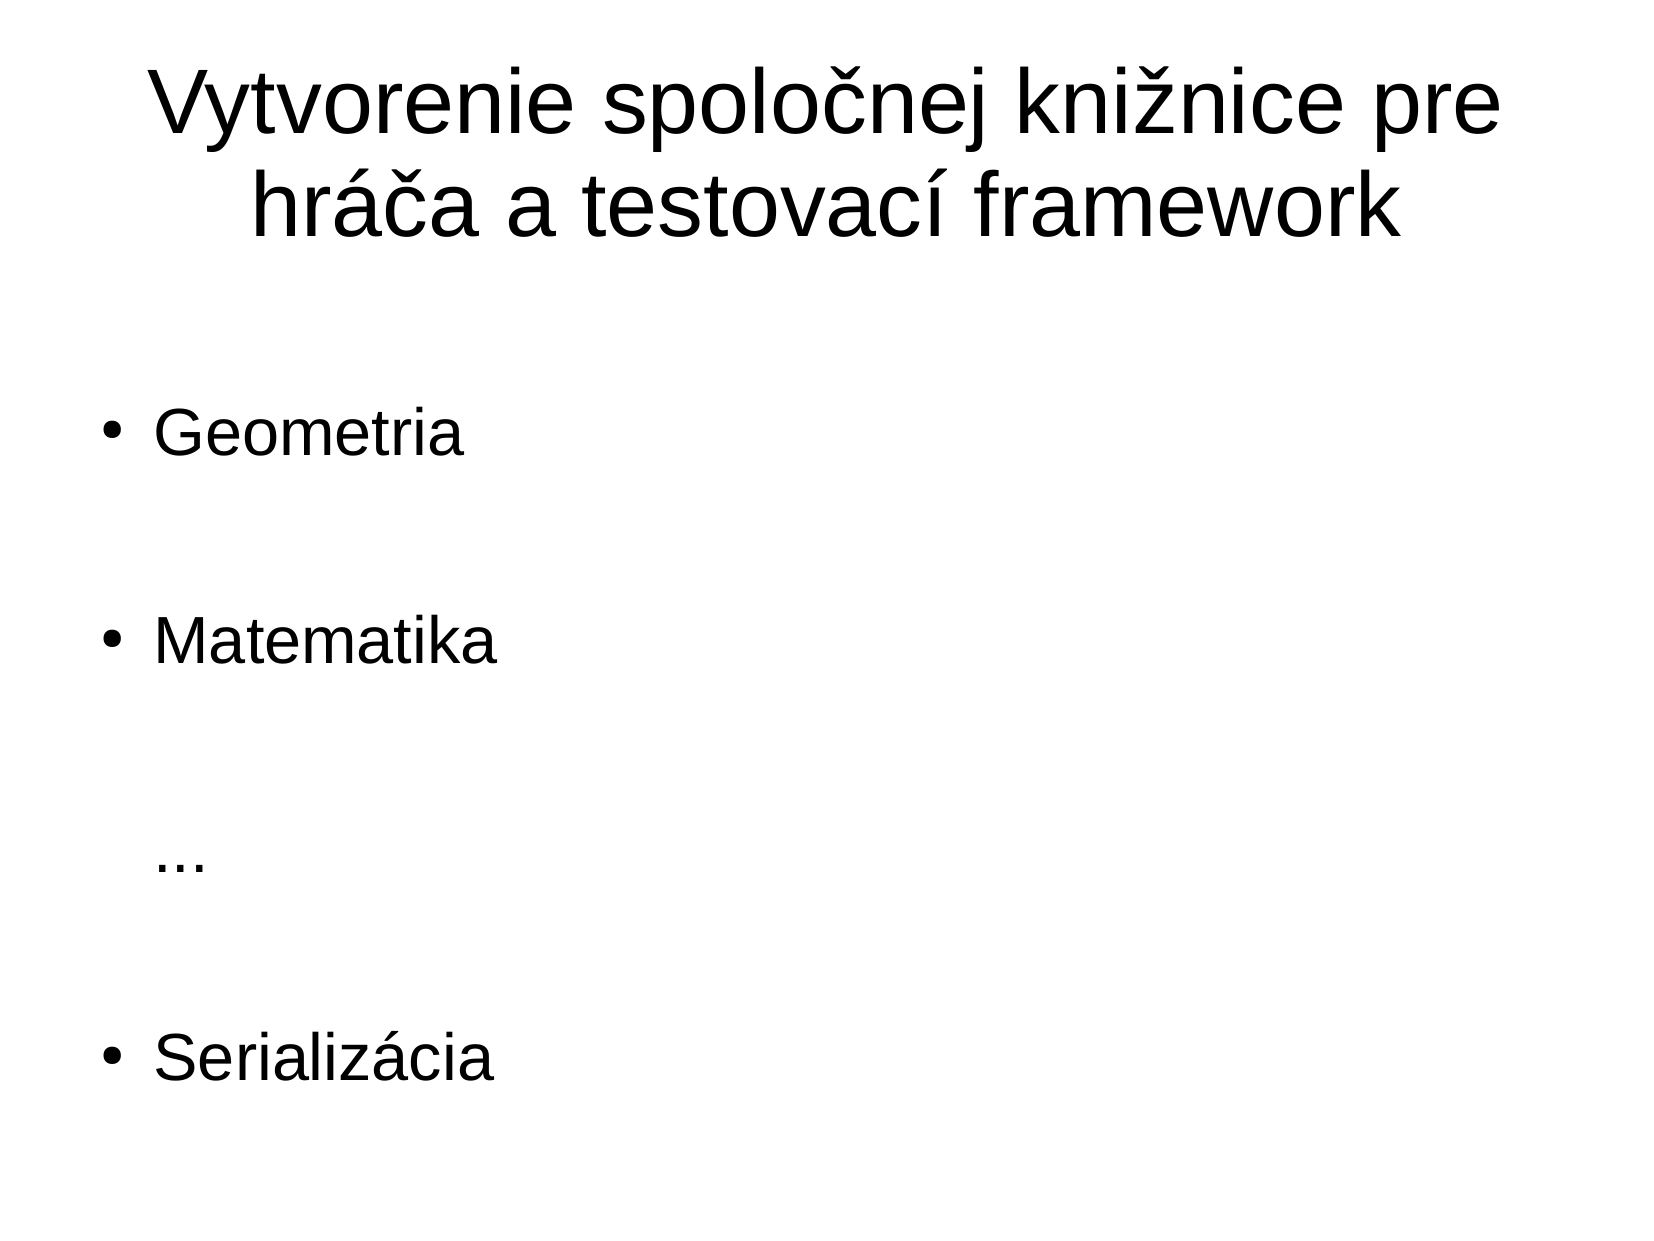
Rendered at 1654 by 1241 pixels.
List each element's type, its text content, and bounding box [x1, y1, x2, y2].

title Vytvorenie spoločnej knižnice pre hráča a testovací framework [82, 50, 1571, 256]
list Geometria Matematika ... Serializácia [82, 290, 1571, 1096]
